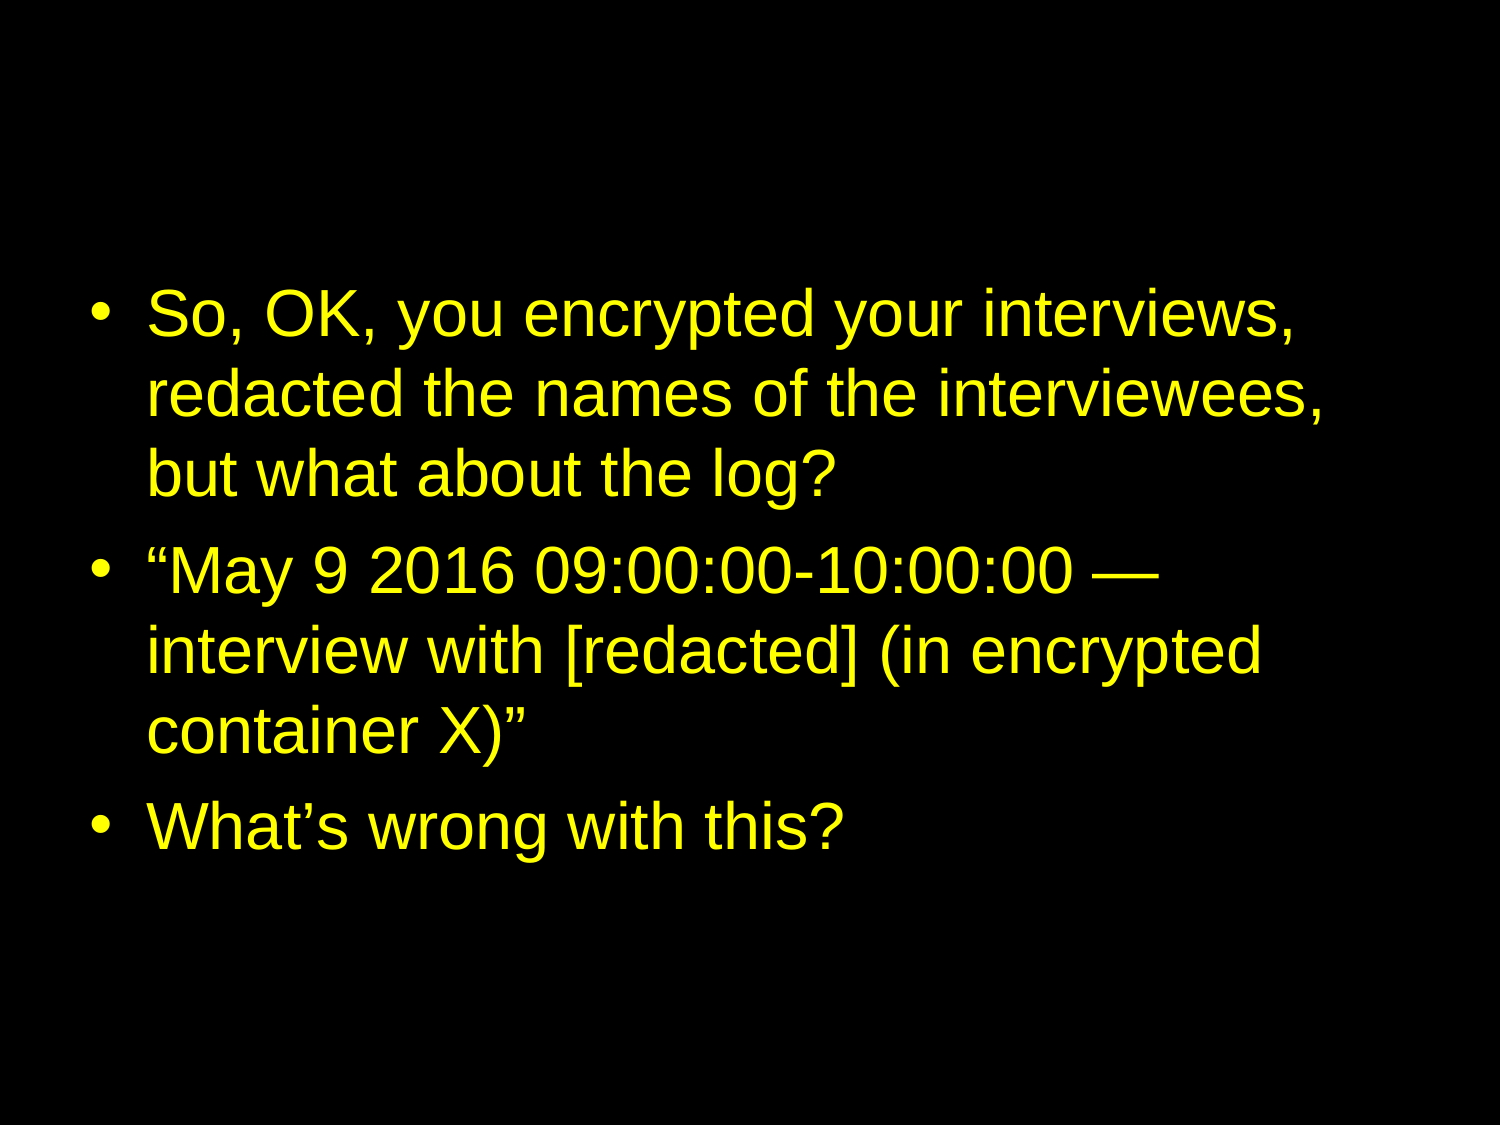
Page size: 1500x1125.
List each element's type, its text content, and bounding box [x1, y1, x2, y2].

list So, OK, you encrypted your interviews, redacted the names of the interviewees, but what about the log? “May 9 2016 09:00:00-10:00:00 — interview with [redacted] (in encrypted container X)” What’s wrong with this? [75, 262, 1426, 1006]
